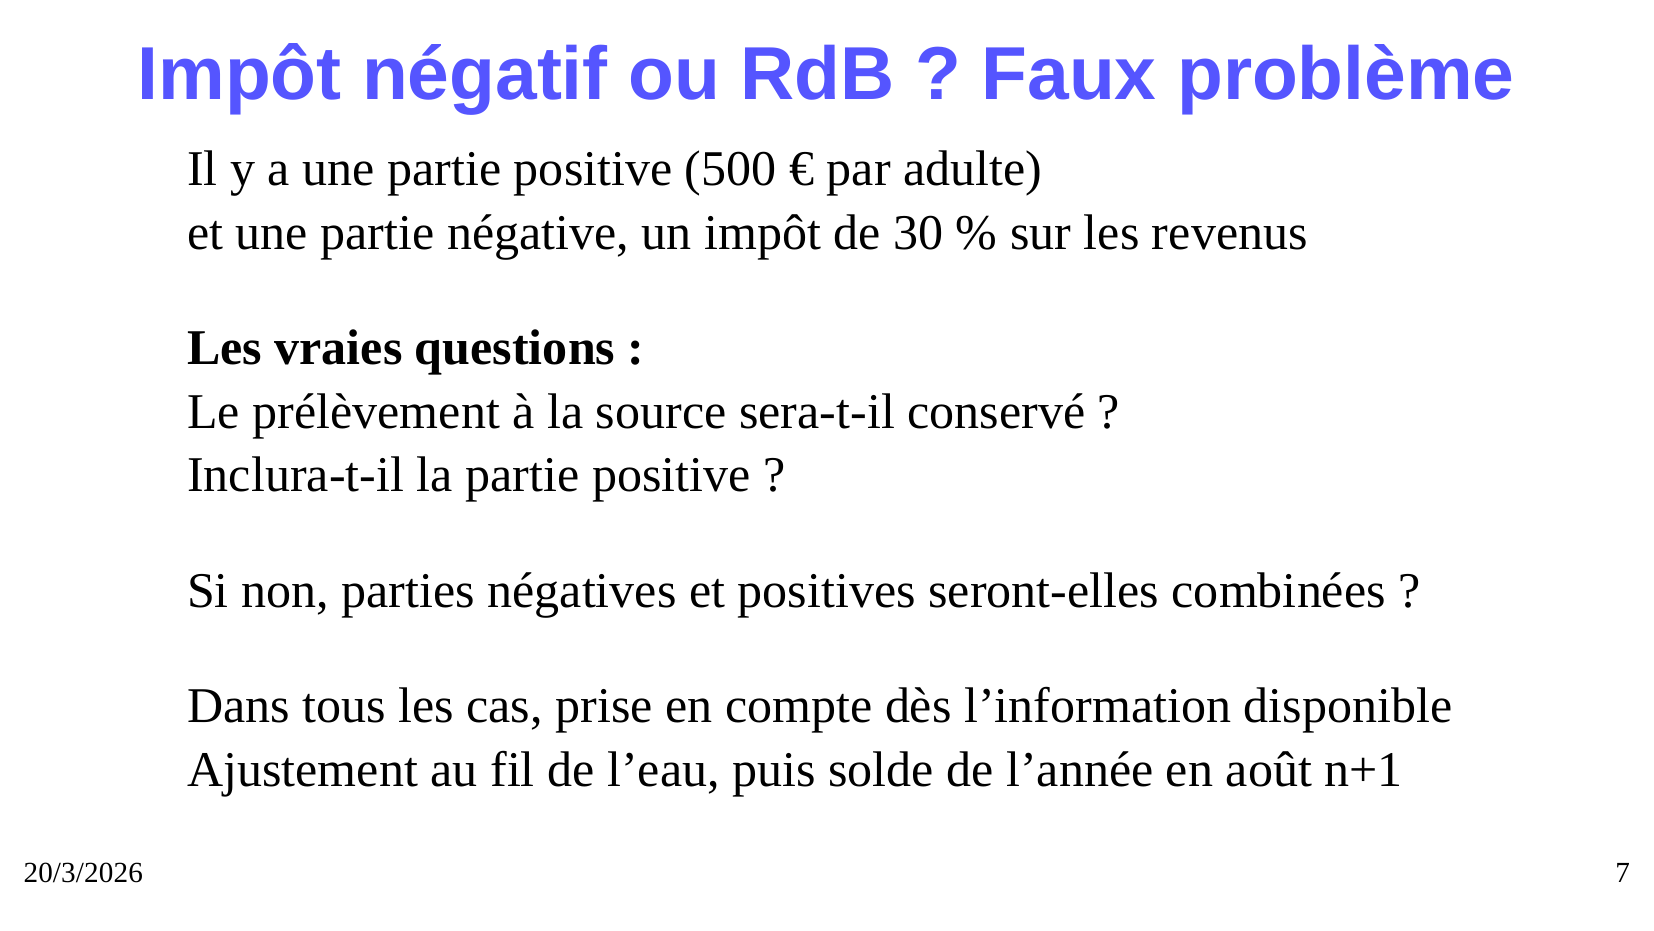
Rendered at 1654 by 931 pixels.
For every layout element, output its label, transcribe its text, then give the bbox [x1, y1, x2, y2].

text_box Il y a une partie positive (500 € par adulte) et une partie négative, un impôt de 30 % sur les revenus Les vraies questions : Le prélèvement à la source sera-t-il conservé ? Inclura-t-il la partie positive ? Si non, parties négatives et positives seront-elles combinées ? Dans tous les cas, prise en compte dès l’information disponible Ajustement au fil de l’eau, puis solde de l’année en août n+1 [187, 109, 1467, 821]
title Impôt négatif ou RdB ? Faux problème [82, 29, 1571, 119]
